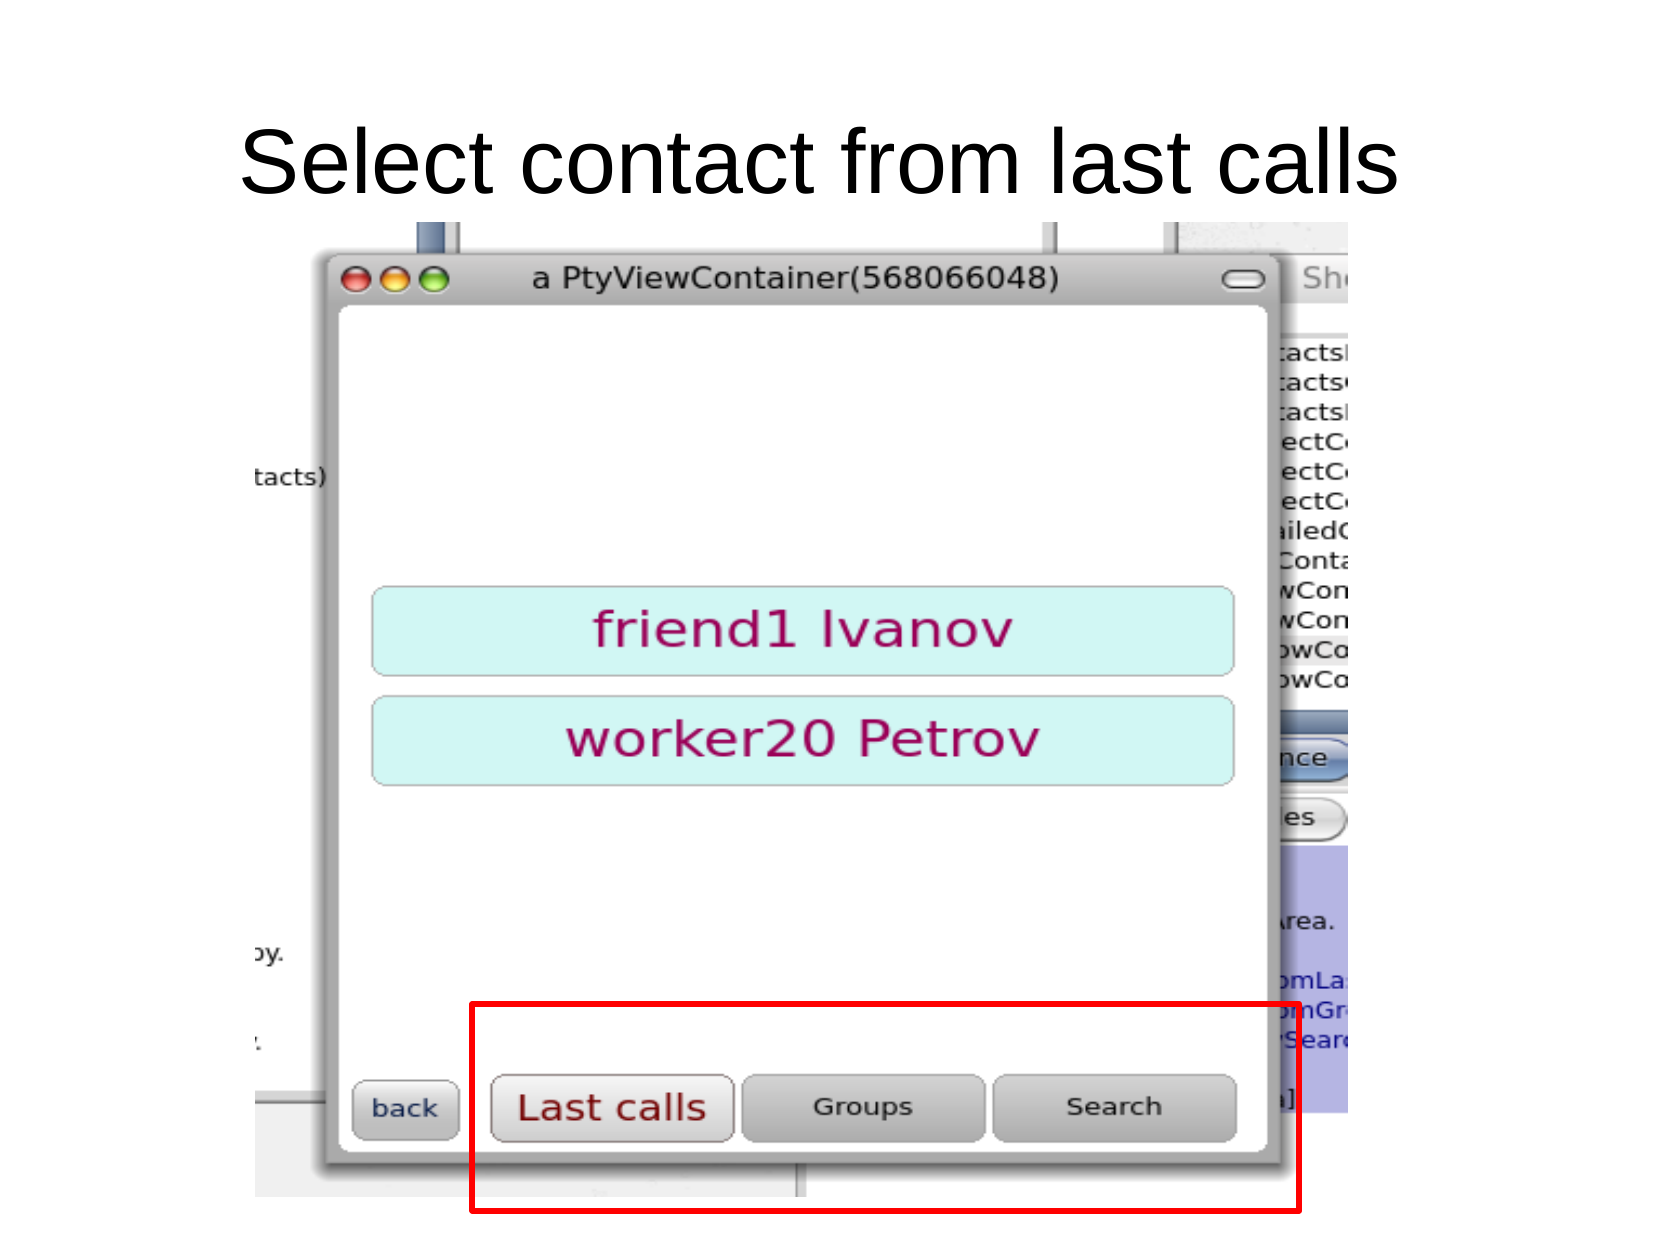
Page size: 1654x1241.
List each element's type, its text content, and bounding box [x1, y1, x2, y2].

title Select contact from last calls [76, 58, 1565, 266]
picture [255, 266, 1348, 1197]
picture [475, 1007, 1296, 1197]
